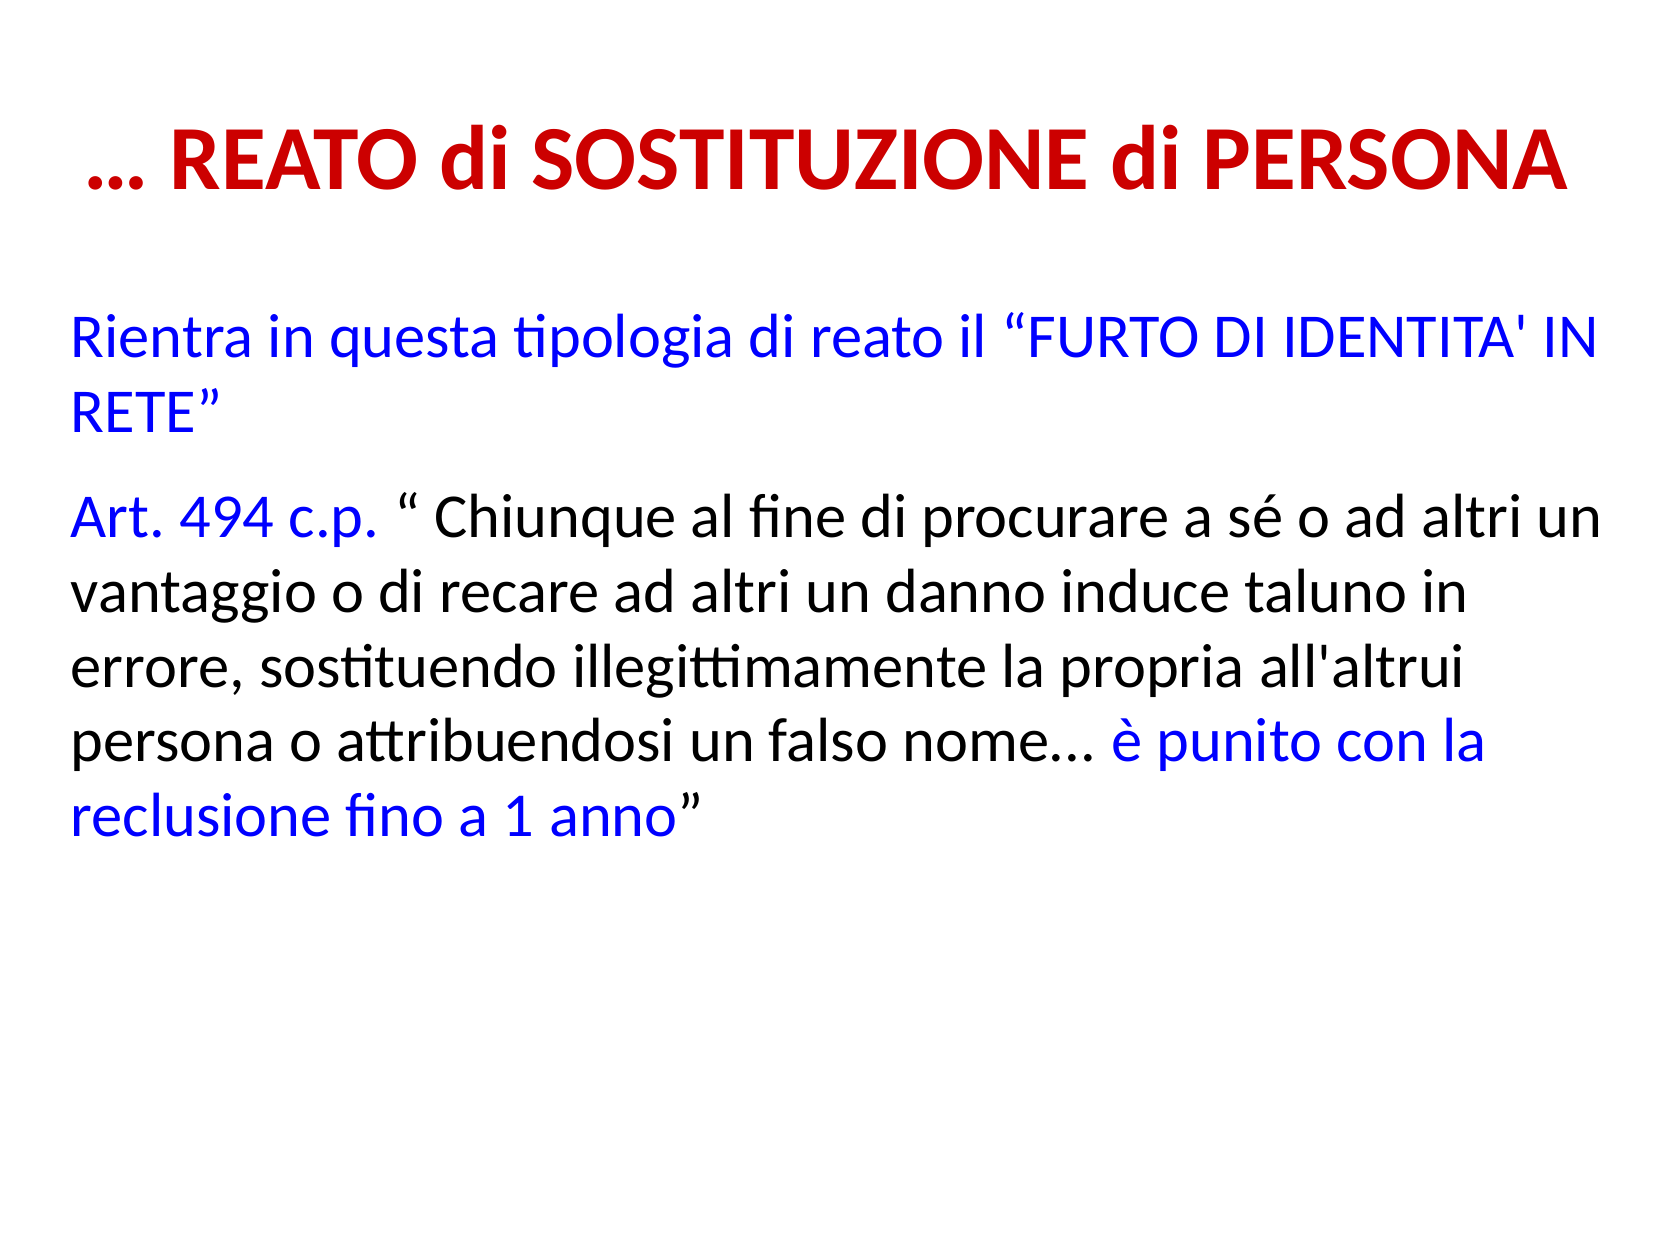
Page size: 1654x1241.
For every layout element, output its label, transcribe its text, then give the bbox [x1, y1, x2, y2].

list Rientra in questa tipologia di reato il “FURTO DI IDENTITA' IN RETE” Art. 494 c.p. “ Chiunque al fine di procurare a sé o ad altri un vantaggio o di recare ad altri un danno induce taluno in errore, sostituendo illegittimamente la propria all'altrui persona o attribuendosi un falso nome... è punito con la reclusione fino a 1 anno” [70, 295, 1630, 879]
title … REATO di SOSTITUZIONE di PERSONA [82, 40, 1571, 266]
